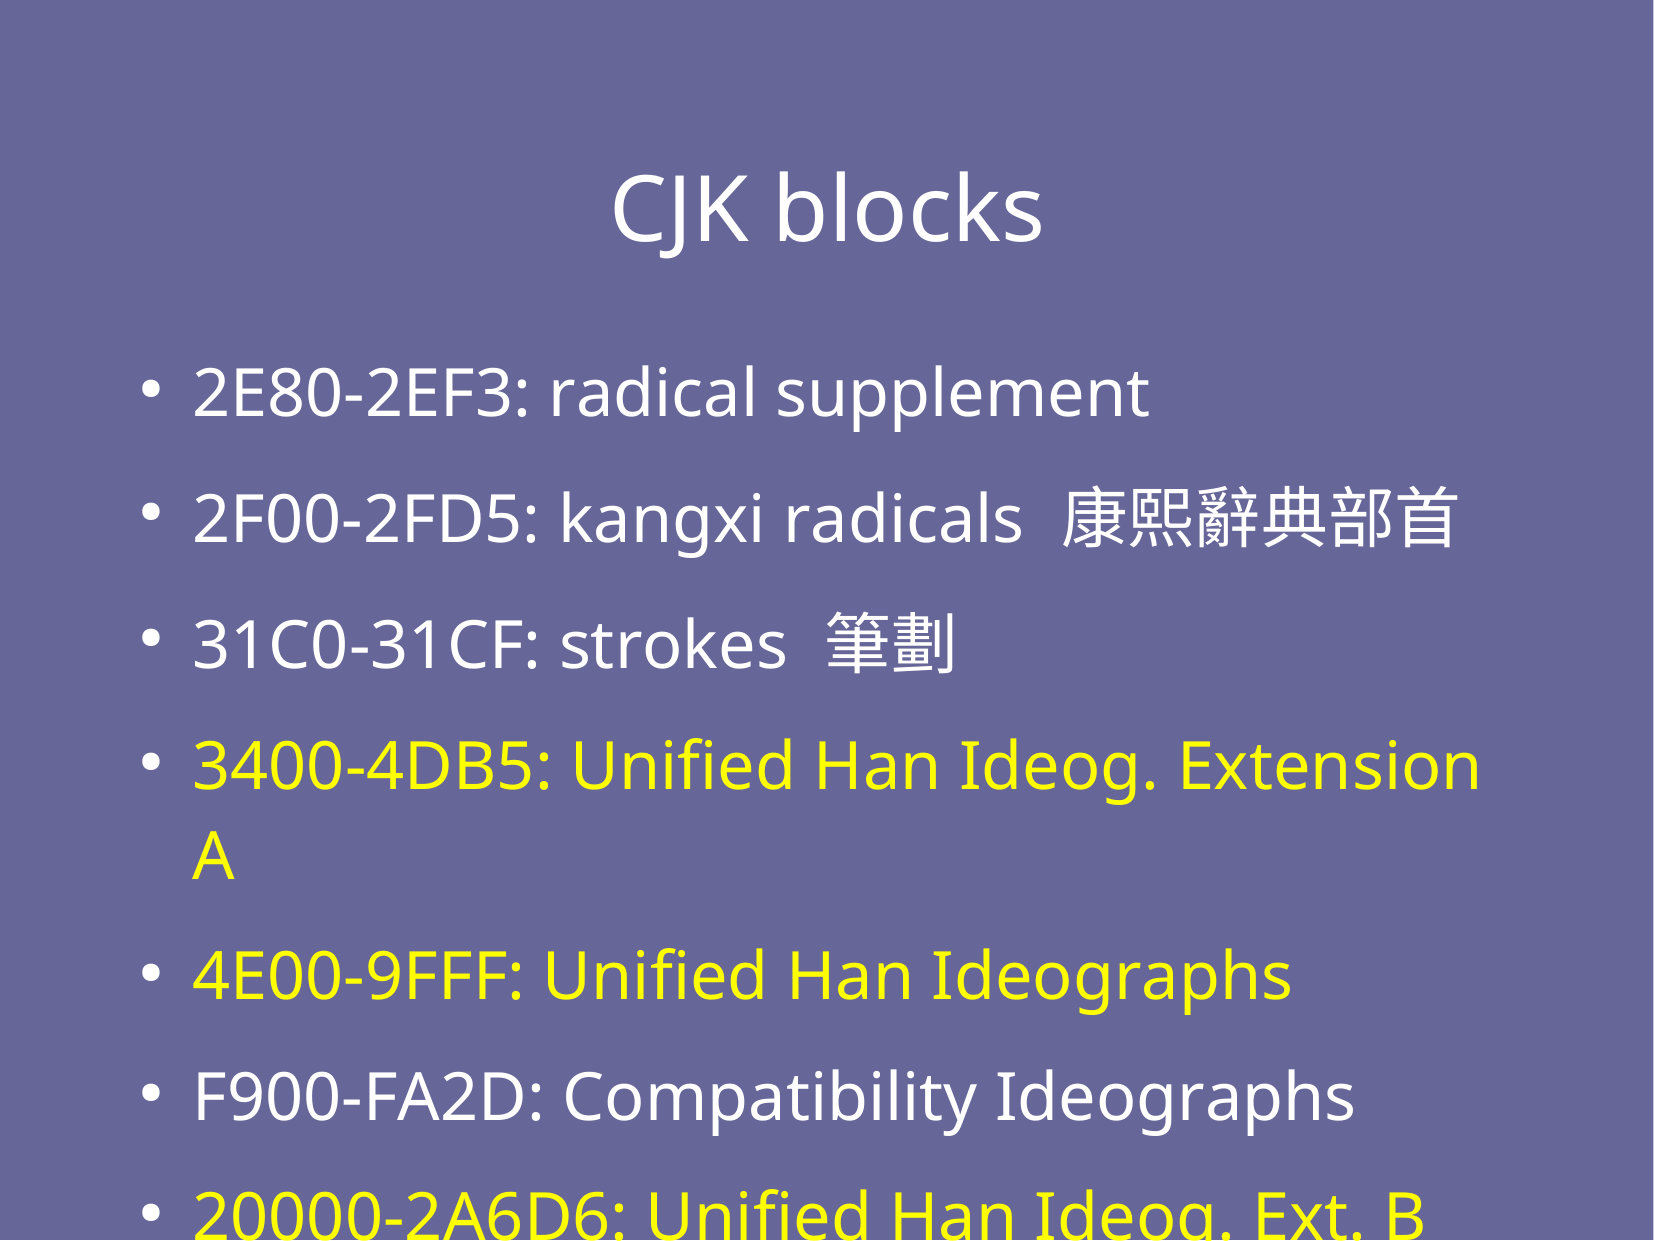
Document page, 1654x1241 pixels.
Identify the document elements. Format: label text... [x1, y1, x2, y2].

list 2E80-2EF3: radical supplement 2F00-2FD5: kangxi radicals 康熙辭典部首 31C0-31CF: strokes 筆劃 3400-4DB5: Unified Han Ideog. Extension A 4E00-9FFF: Unified Han Ideographs F900-FA2D: Compatibility Ideographs 20000-2A6D6: Unified Han Ideog. Ext. B [121, 344, 1534, 1147]
title CJK blocks [121, 102, 1534, 310]
